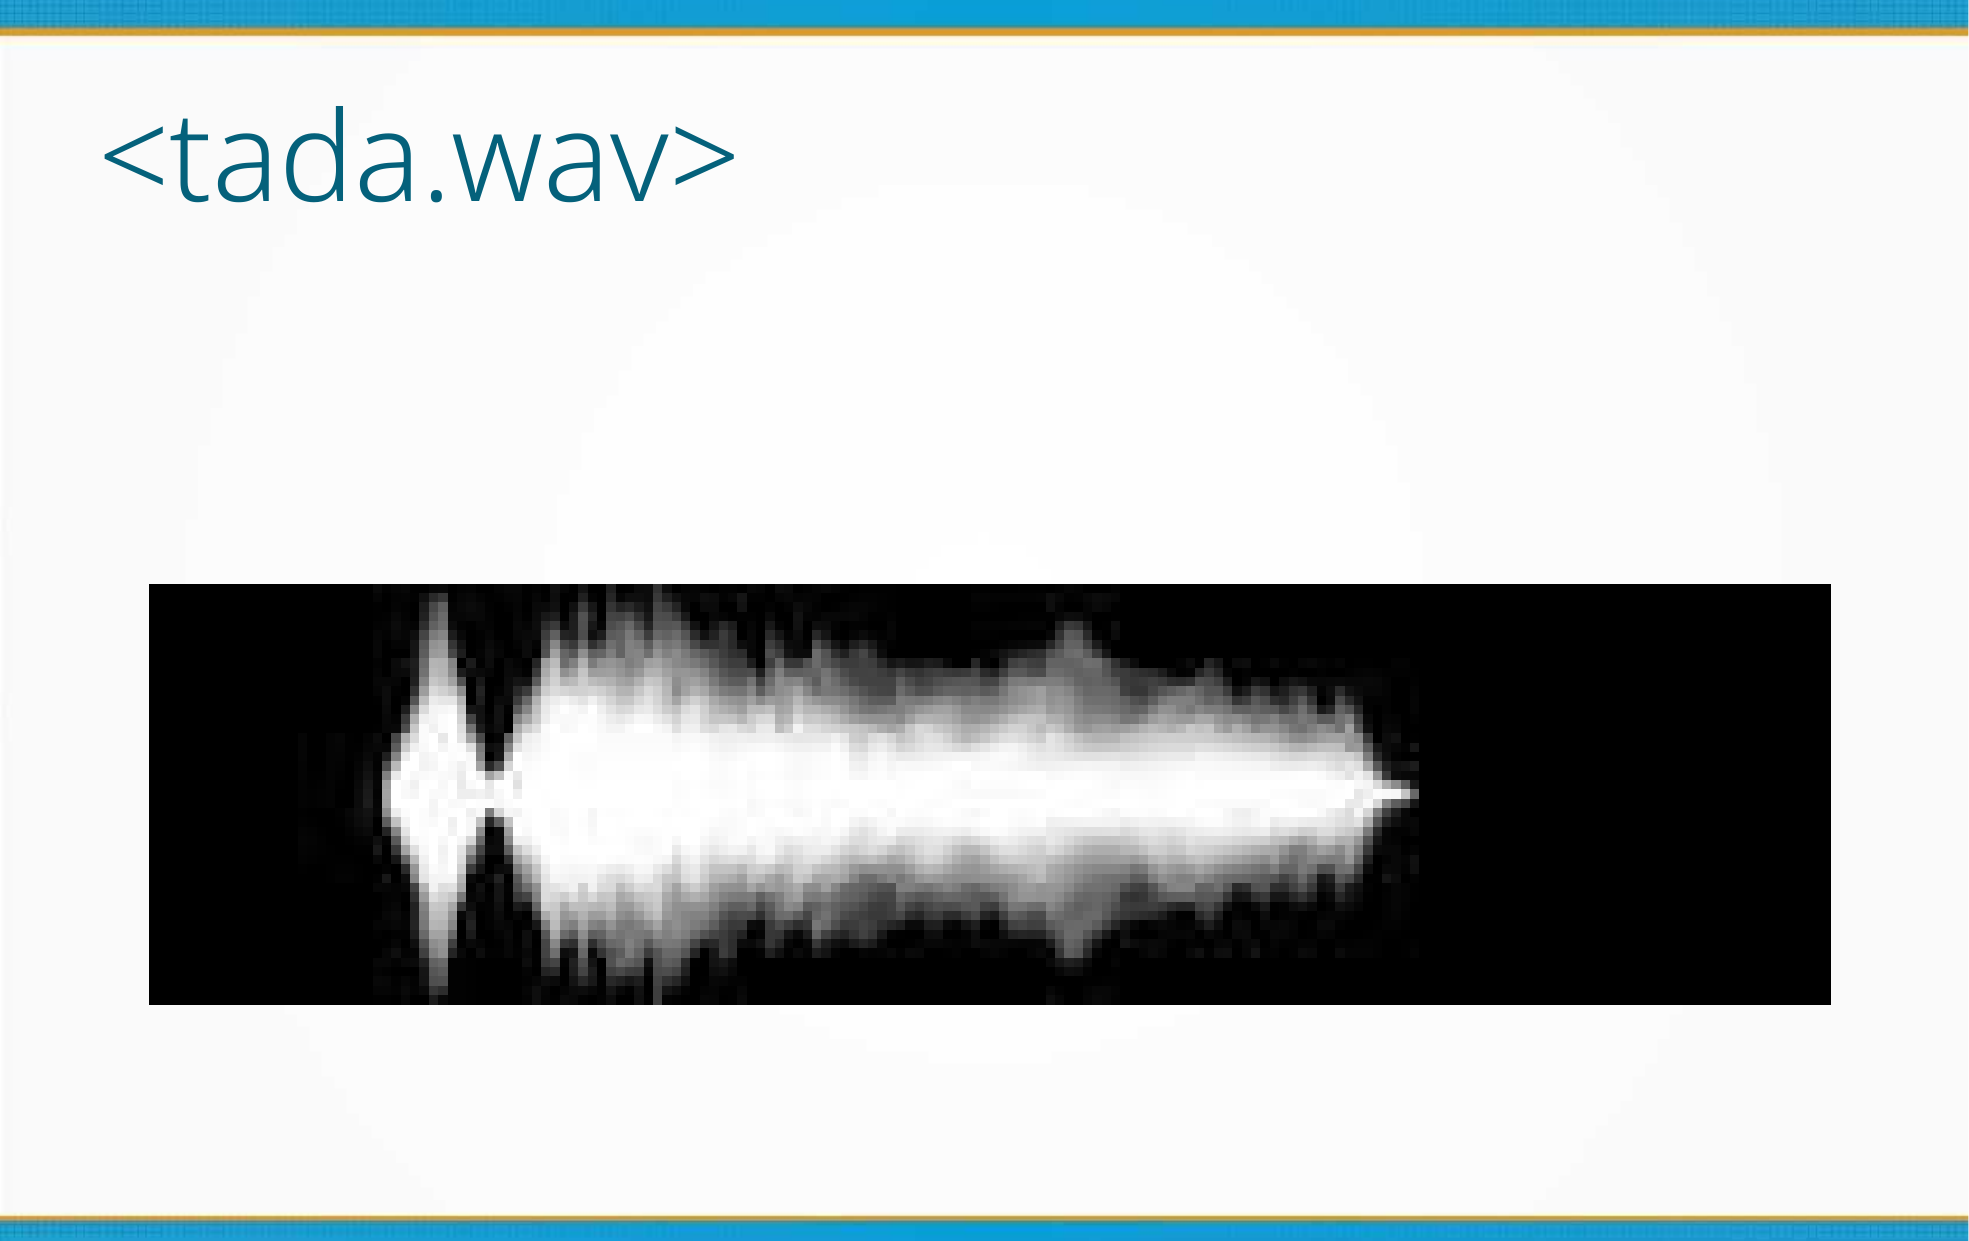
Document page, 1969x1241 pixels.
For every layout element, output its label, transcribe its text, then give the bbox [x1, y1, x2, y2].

picture [0, 0, 1969, 1241]
title <tada.wav> [98, 49, 1870, 257]
